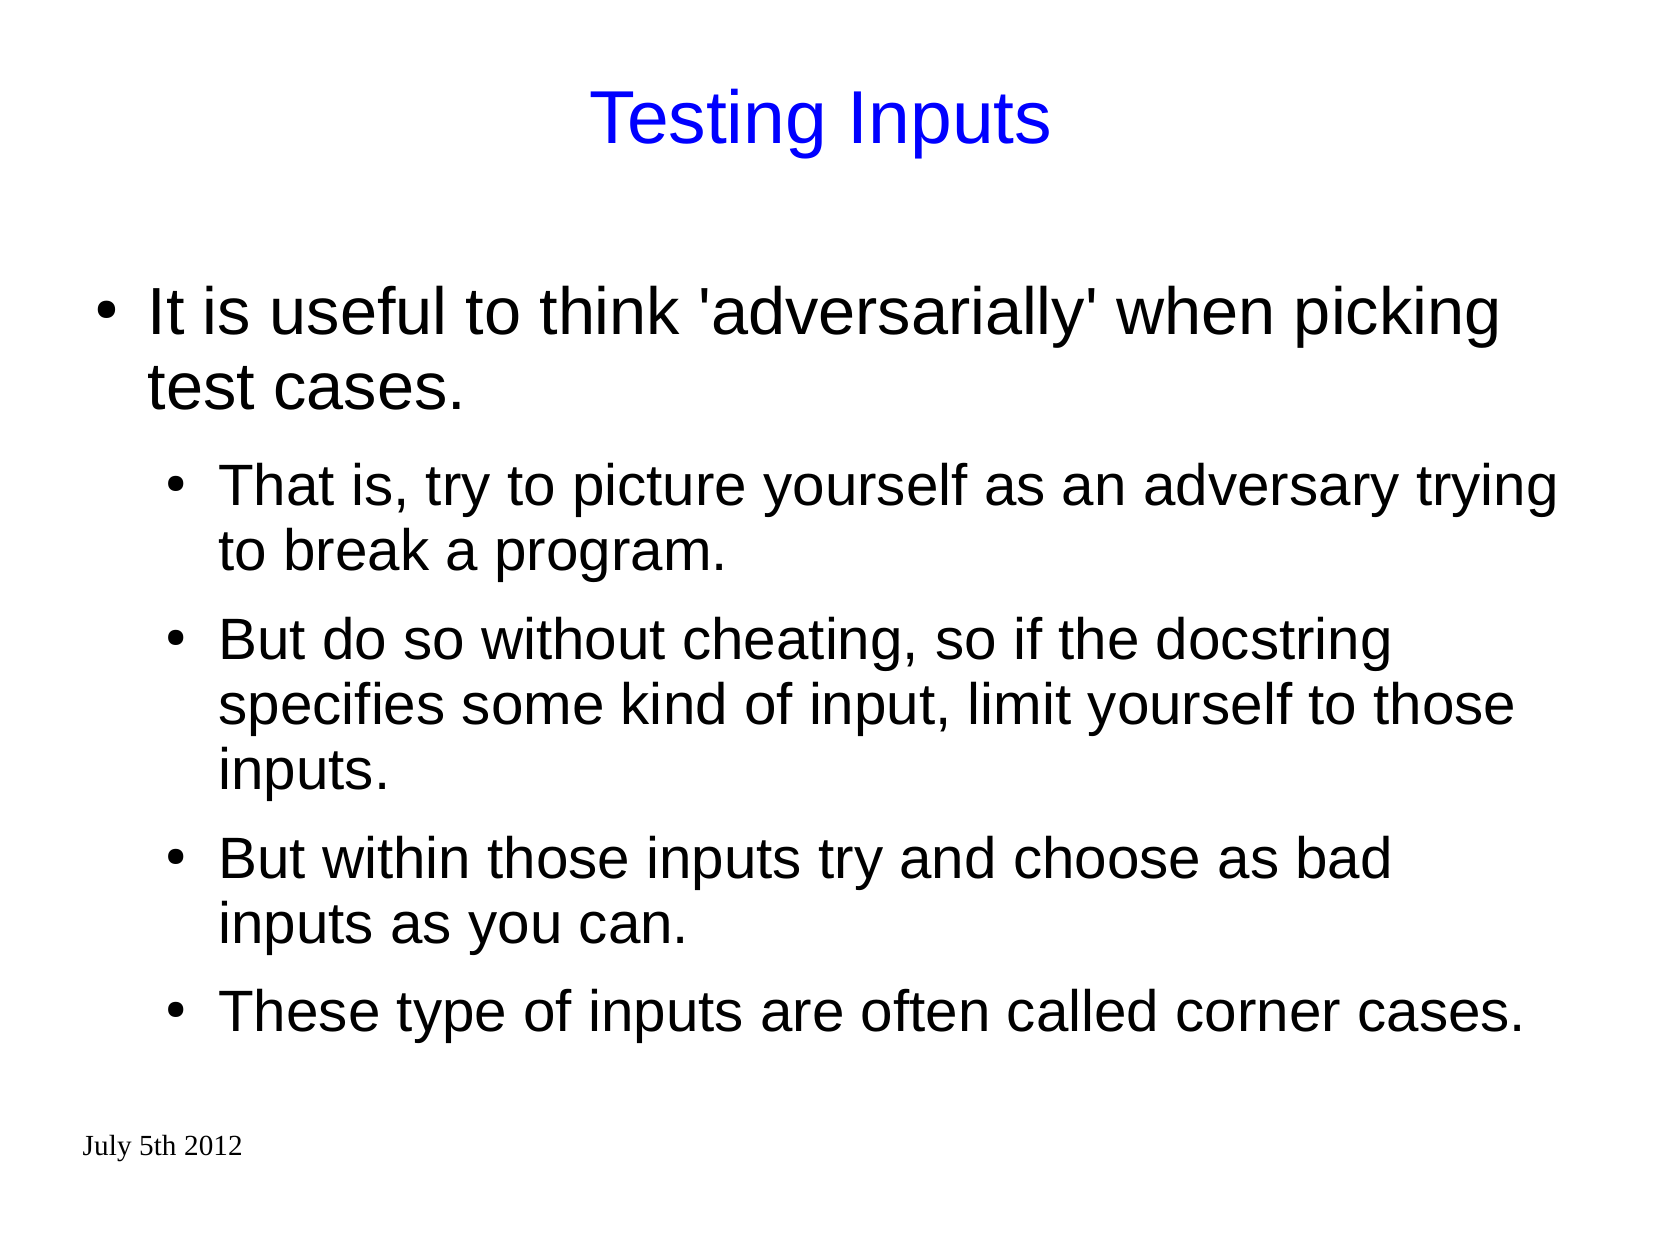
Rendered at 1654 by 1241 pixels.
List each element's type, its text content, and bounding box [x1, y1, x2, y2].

list It is useful to think 'adversarially' when picking test cases. That is, try to picture yourself as an adversary trying to break a program. But do so without cheating, so if the docstring specifies some kind of input, limit yourself to those inputs. But within those inputs try and choose as bad inputs as you can. These type of inputs are often called corner cases. [76, 274, 1566, 1093]
title Testing Inputs [76, 58, 1565, 178]
